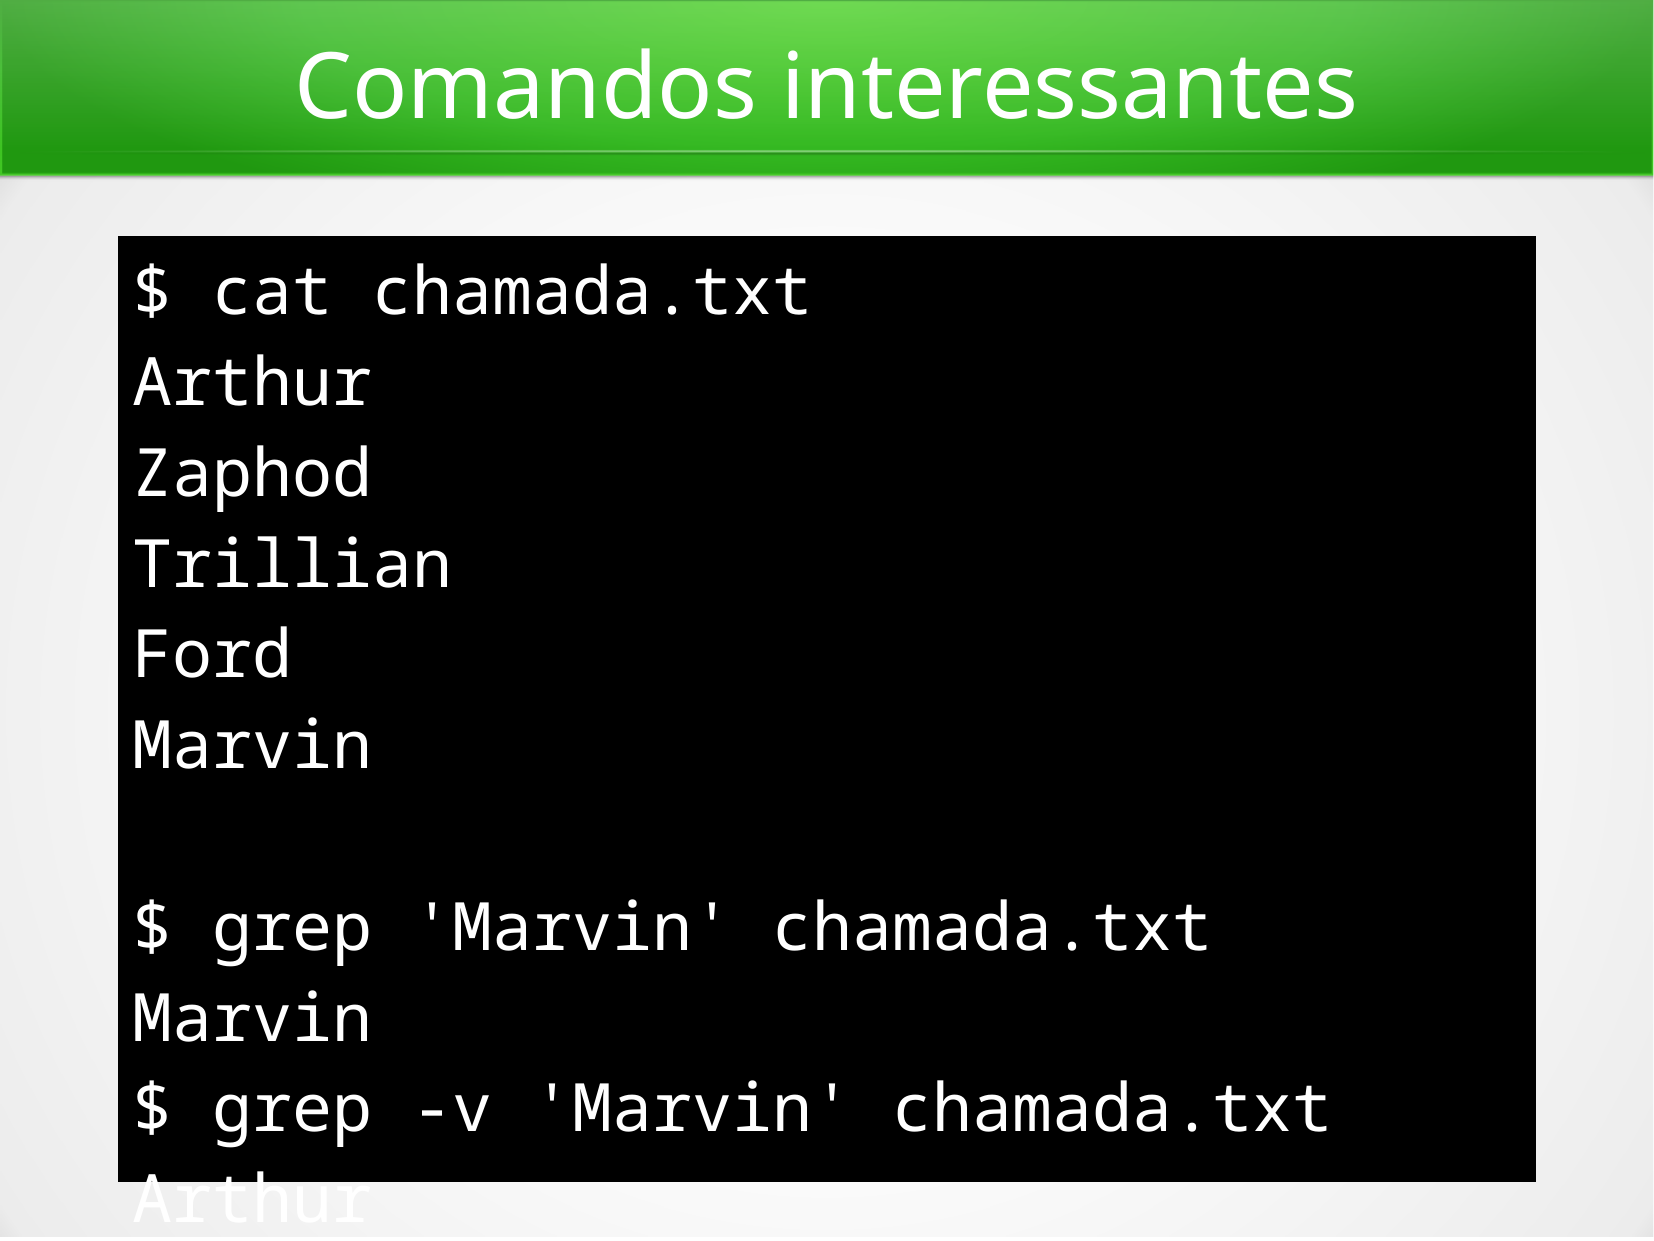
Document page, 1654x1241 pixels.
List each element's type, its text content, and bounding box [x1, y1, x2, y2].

text_box $ cat chamada.txt Arthur Zaphod Trillian Ford Marvin $ grep 'Marvin' chamada.txt Marvin $ grep -v 'Marvin' chamada.txt Arthur Zaphod Trillian Ford [118, 236, 1536, 1182]
title Comandos interessantes [82, 11, 1571, 154]
picture [0, 0, 1654, 1237]
